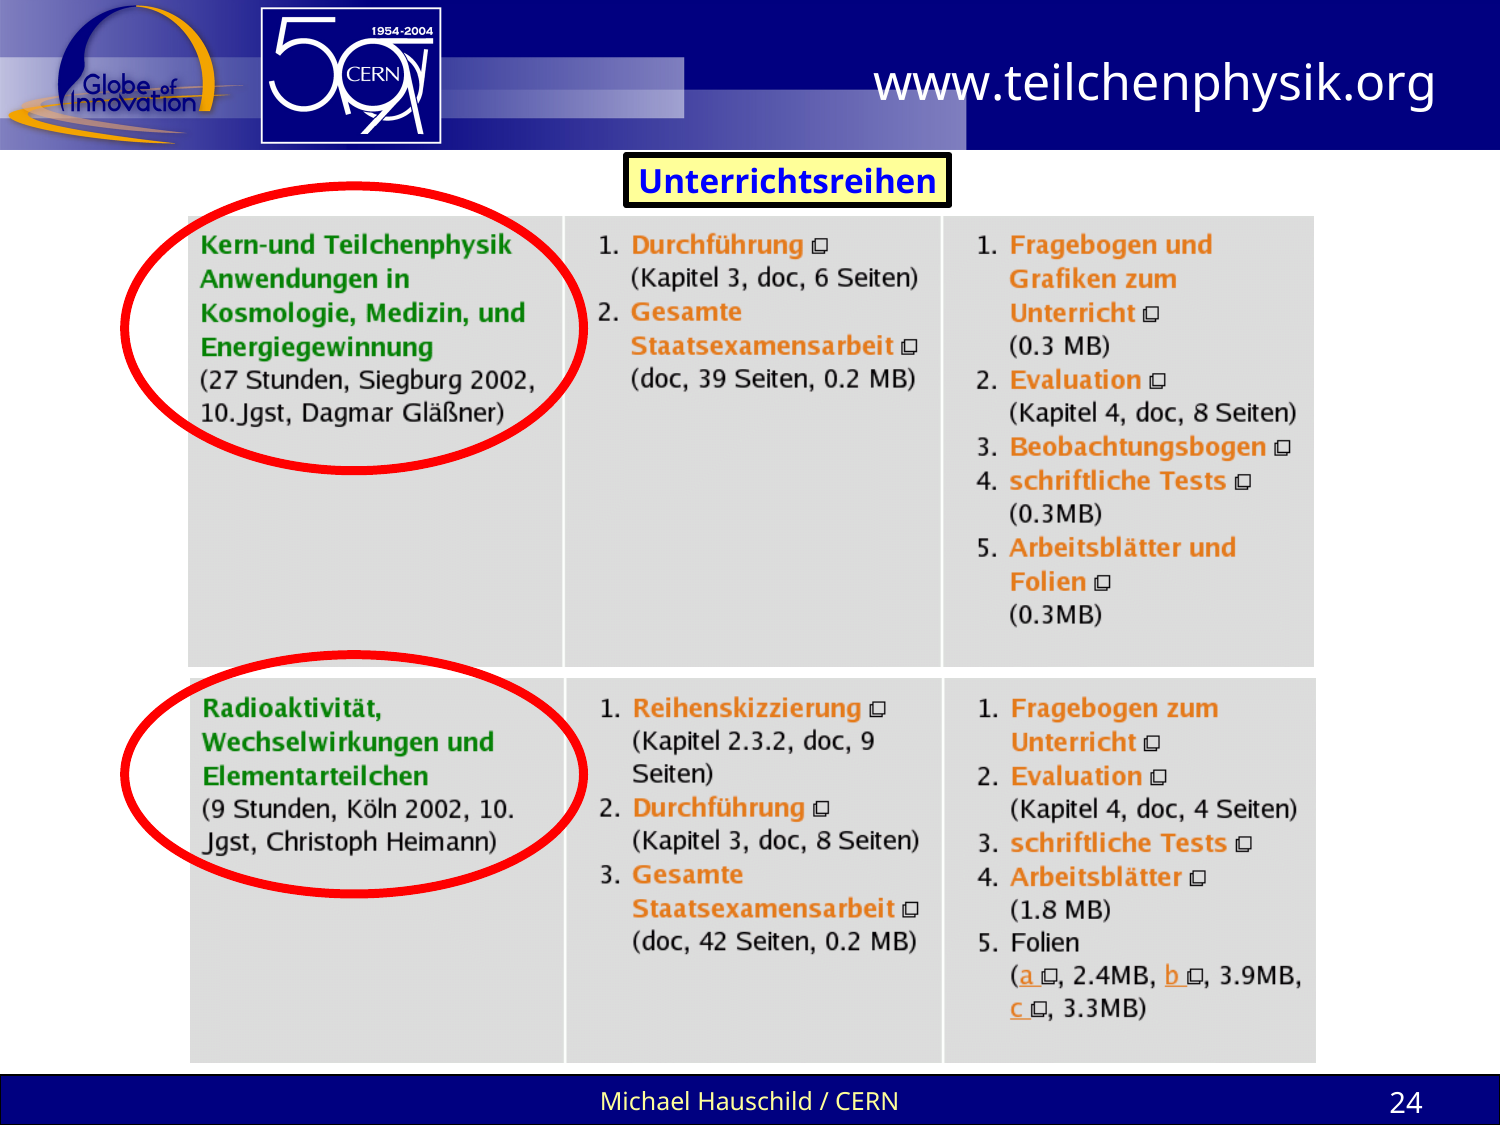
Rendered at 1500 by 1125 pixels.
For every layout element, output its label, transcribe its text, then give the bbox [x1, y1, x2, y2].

text_box Unterrichtsreihen [626, 154, 928, 200]
picture [190, 678, 1316, 1063]
picture [0, 0, 1500, 150]
title www.teilchenphysik.org [450, 37, 1438, 126]
picture [188, 216, 579, 466]
picture [188, 216, 201, 224]
picture [190, 678, 579, 889]
picture [190, 678, 203, 685]
picture [279, 660, 430, 667]
picture [188, 216, 1314, 667]
